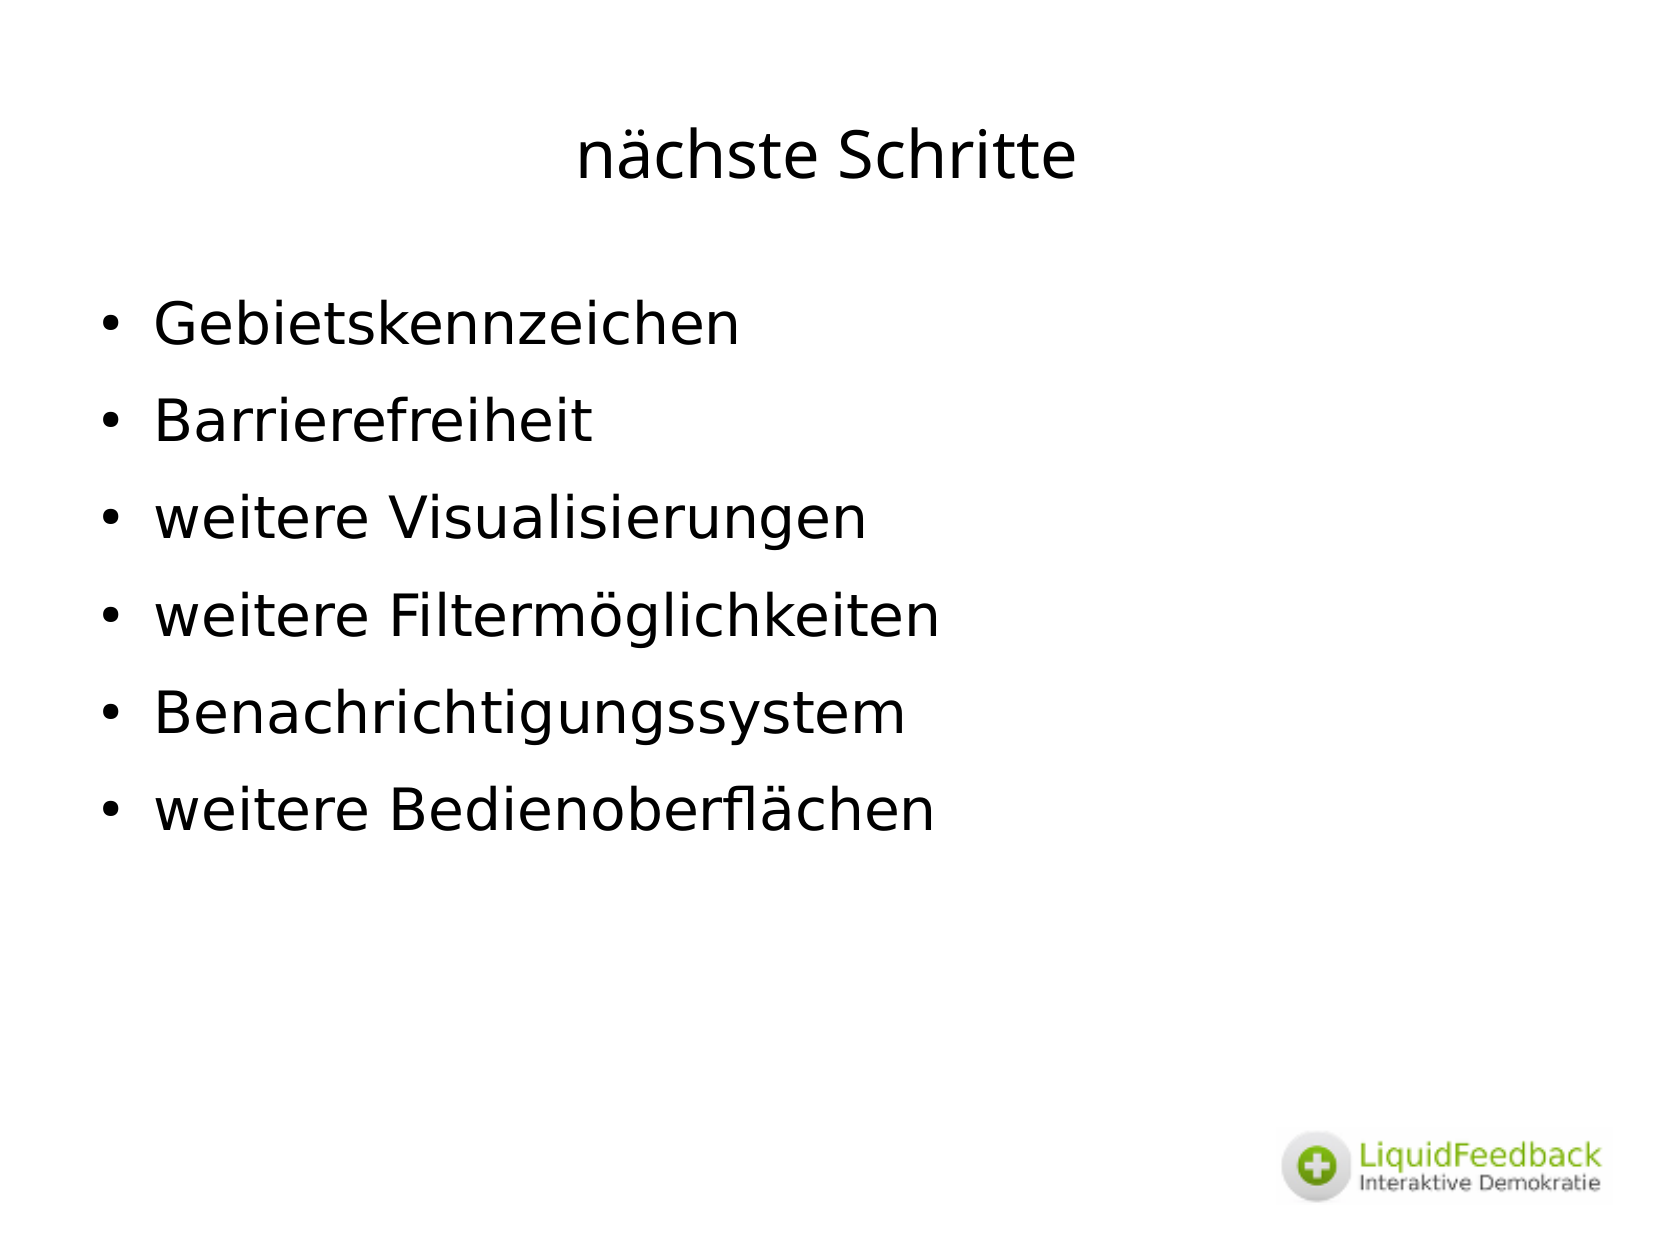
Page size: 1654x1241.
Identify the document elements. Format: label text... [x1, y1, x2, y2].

list Gebietskennzeichen Barrierefreiheit weitere Visualisierungen weitere Filtermöglichkeiten Benachrichtigungssystem weitere Bedienoberflächen [82, 290, 1571, 1109]
picture [1276, 1127, 1613, 1205]
title nächste Schritte [82, 49, 1571, 257]
